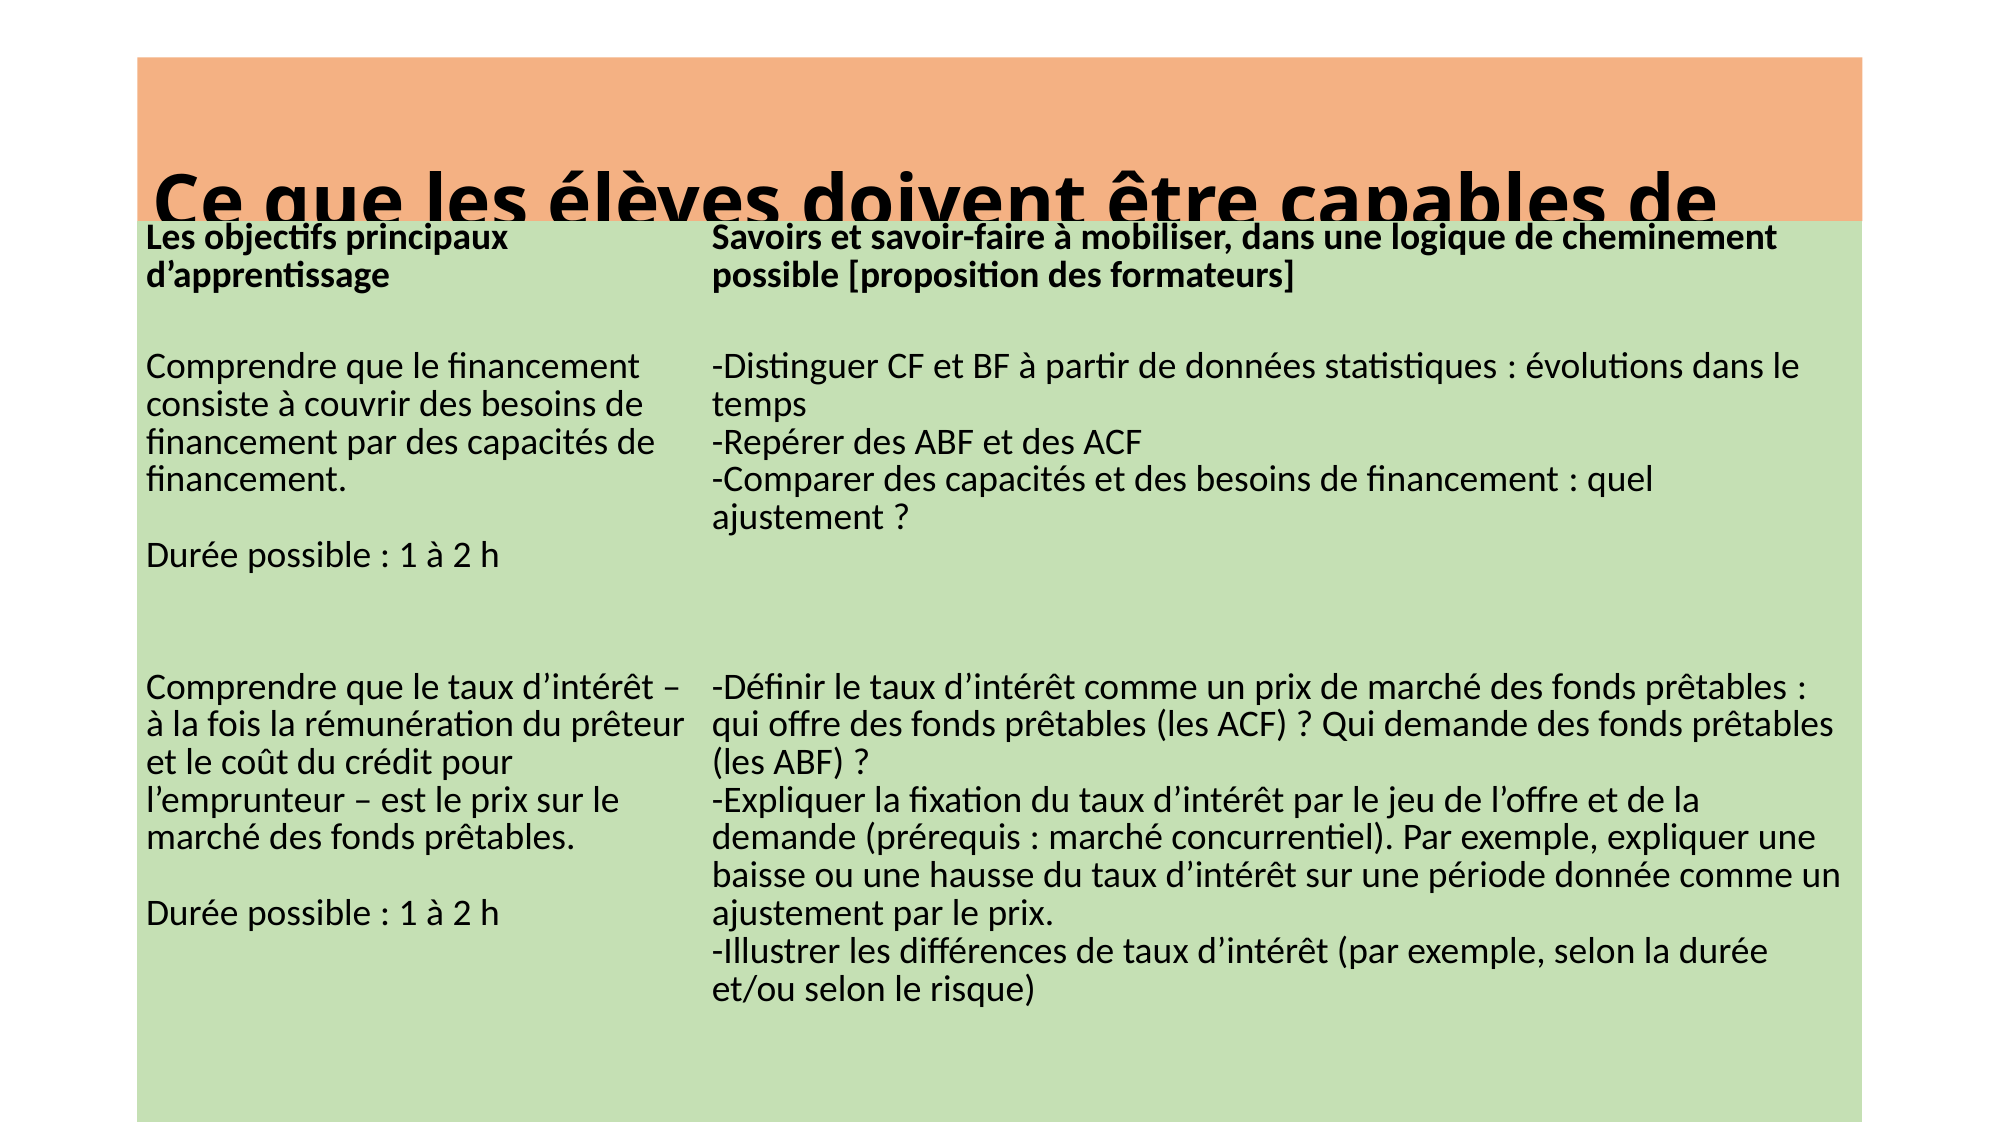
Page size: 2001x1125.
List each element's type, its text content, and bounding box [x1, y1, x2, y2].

table_cell Comprendre que le taux d’intérêt – à la fois la rémunération du prêteur et le coût du crédit pour l’emprunteur – est le prix sur le marché des fonds prêtables. Durée possible : 1 à 2 h [137, 633, 703, 1122]
table_cell Comprendre que le financement consiste à couvrir des besoins de financement par des capacités de financement. Durée possible : 1 à 2 h [137, 313, 703, 633]
table_cell -Définir le taux d’intérêt comme un prix de marché des fonds prêtables : qui offre des fonds prêtables (les ACF) ? Qui demande des fonds prêtables (les ABF) ? -Expliquer la fixation du taux d’intérêt par le jeu de l’offre et de la demande (prérequis : marché concurrentiel). Par exemple, expliquer une baisse ou une hausse du taux d’intérêt sur une période donnée comme un ajustement par le prix. -Illustrer les différences de taux d’intérêt (par exemple, selon la durée et/ou selon le risque) [703, 633, 1862, 1122]
title Ce que les élèves doivent être capables de faire à la fin du cours (10 heures) : [137, 57, 1863, 222]
table_header Savoirs et savoir-faire à mobiliser, dans une logique de cheminement possible [proposition des formateurs] [703, 221, 1862, 313]
table_cell -Distinguer CF et BF à partir de données statistiques : évolutions dans le temps -Repérer des ABF et des ACF -Comparer des capacités et des besoins de financement : quel ajustement ? [703, 313, 1862, 633]
table_header Les objectifs principaux d’apprentissage [137, 221, 703, 313]
